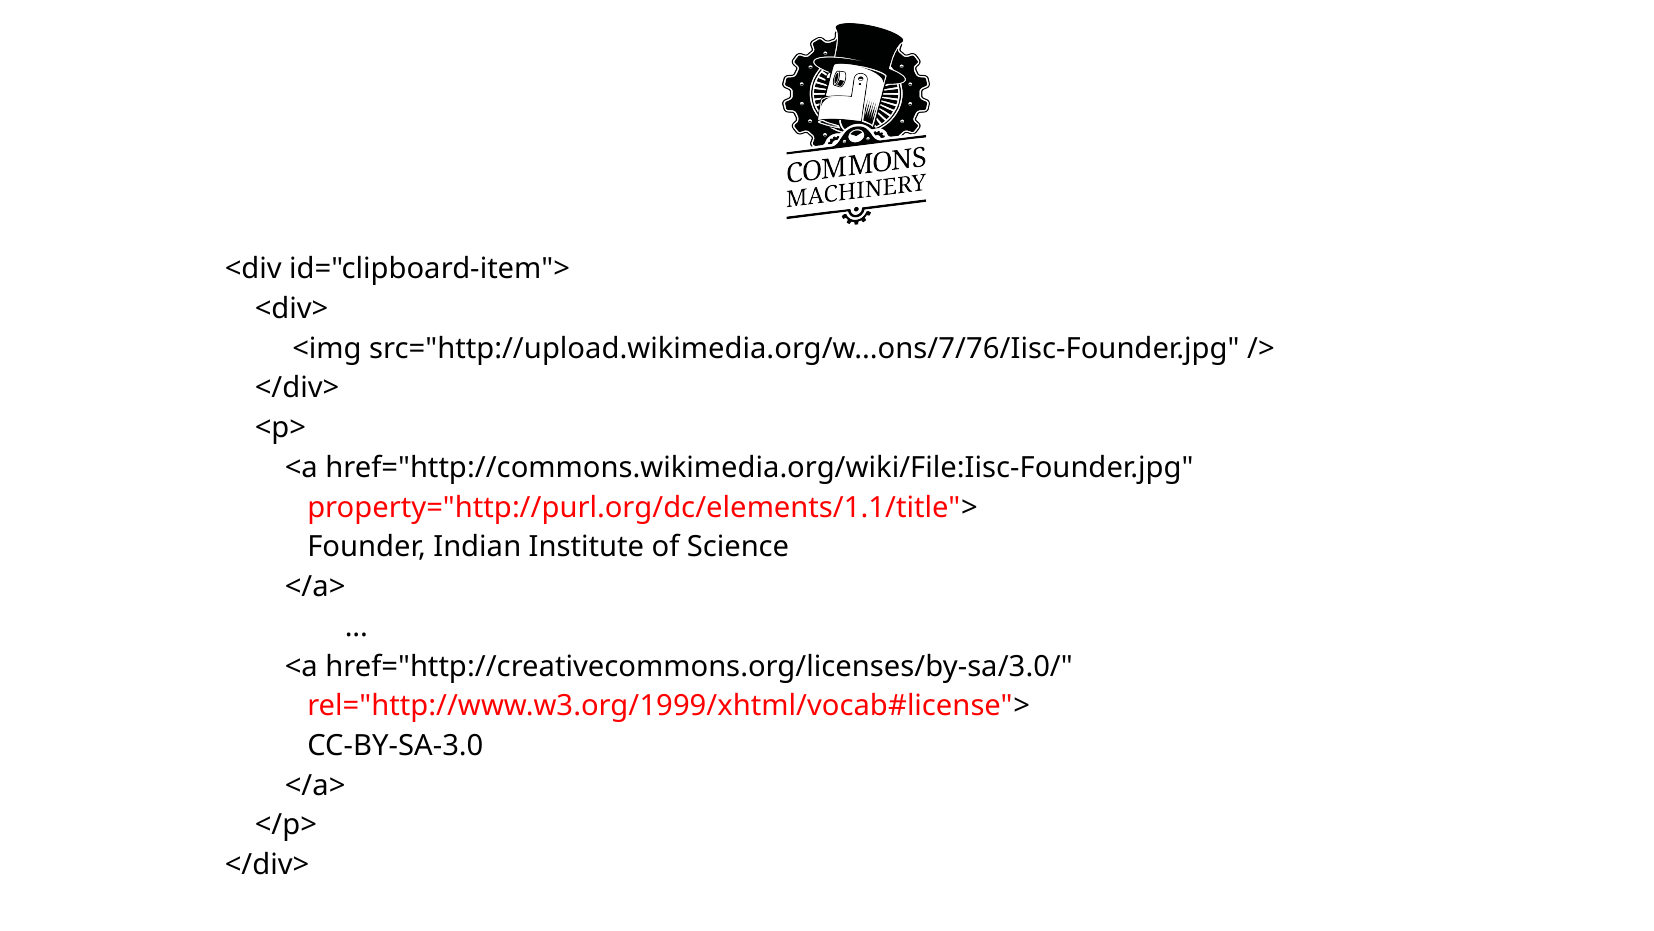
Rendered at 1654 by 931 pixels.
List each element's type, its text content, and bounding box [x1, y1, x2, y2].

picture [782, 23, 930, 225]
text_box <div id="clipboard-item"> <div> <img src="http://upload.wikimedia.org/w...ons/7/76/Iisc-Founder.jpg" /> </div> <p> <a href="http://commons.wikimedia.org/wiki/File:Iisc-Founder.jpg" property="http://purl.org/dc/elements/1.1/title"> Founder, Indian Institute of Science </a> ... <a href="http://creativecommons.org/licenses/by-sa/3.0/" rel="http://www.w3.org/1999/xhtml/vocab#license"> CC-BY-SA-3.0 </a> </p> </div> [180, 240, 1654, 931]
